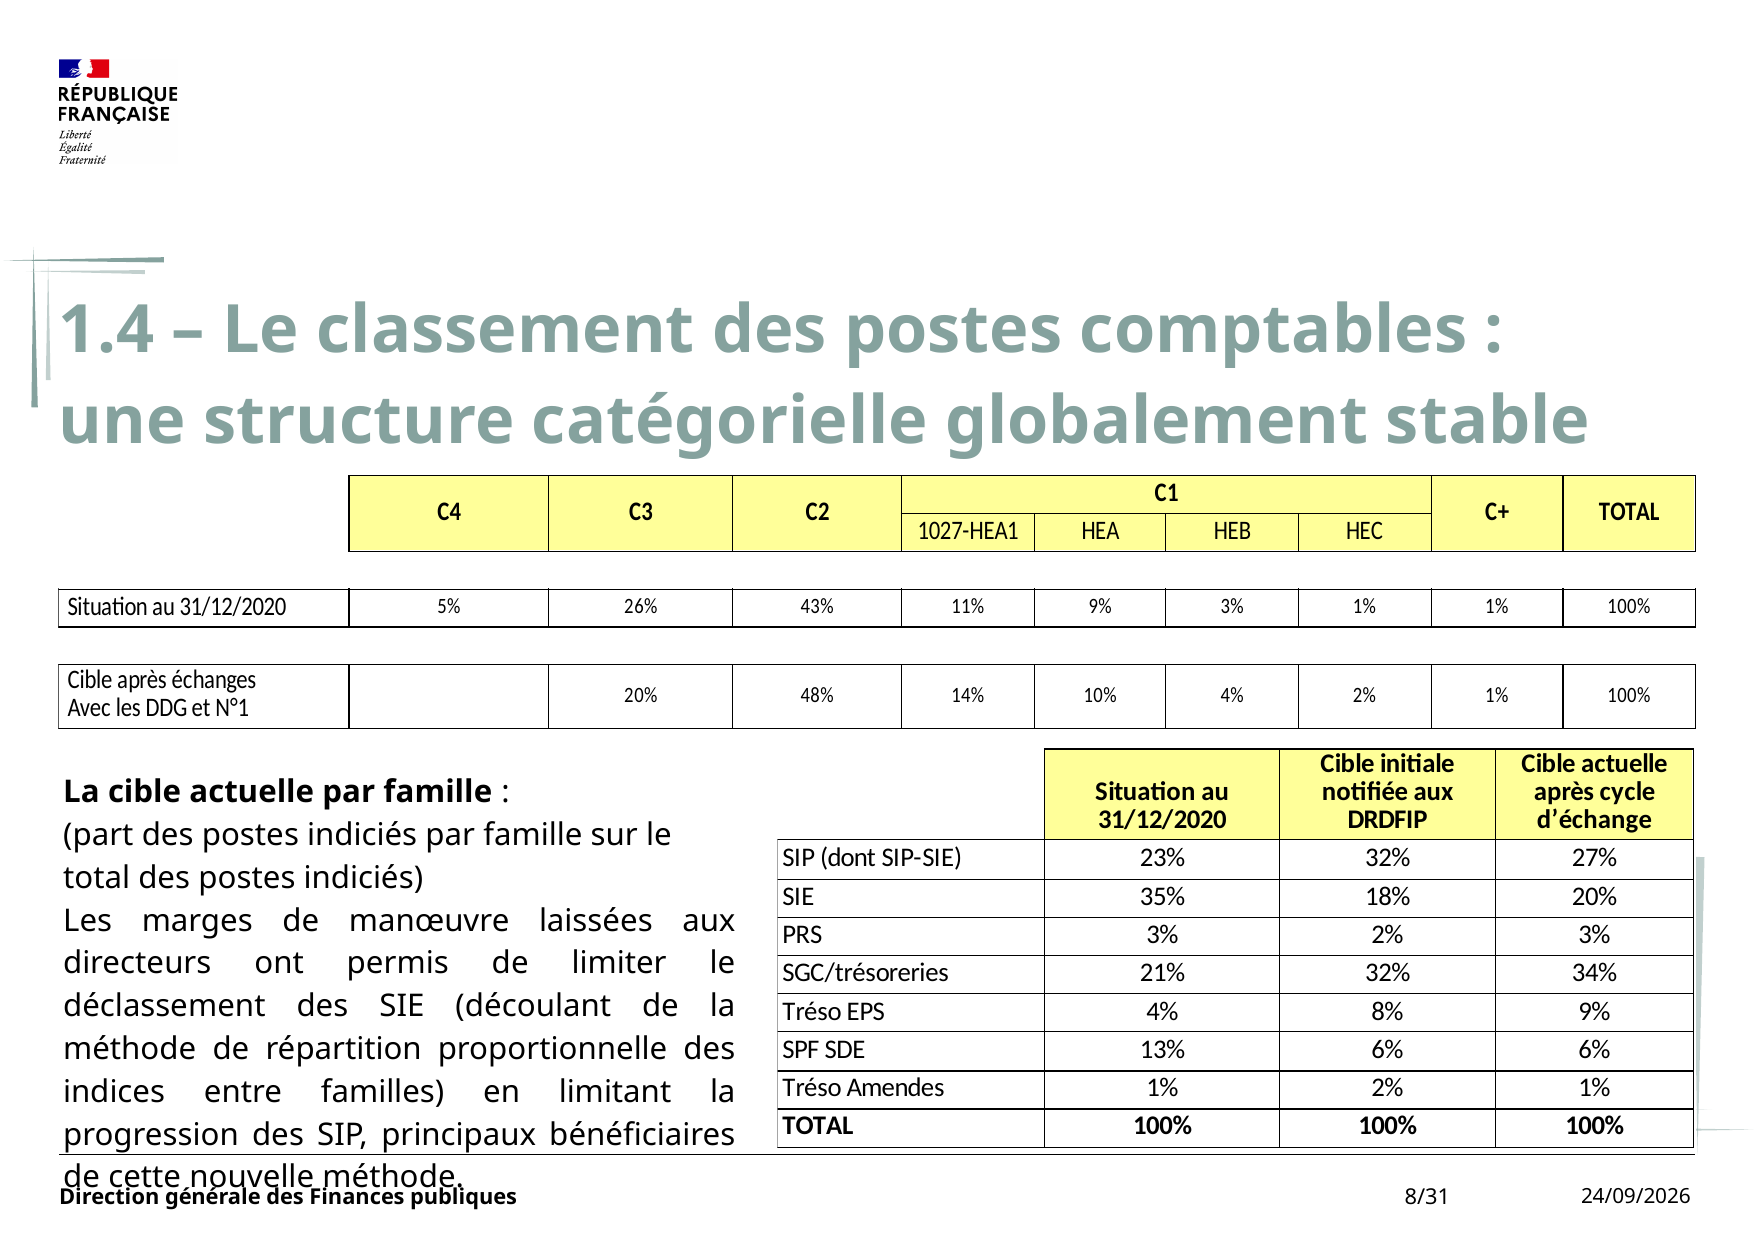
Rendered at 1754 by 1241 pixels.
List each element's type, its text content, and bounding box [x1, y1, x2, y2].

chart [58, 475, 1698, 1150]
text_box La cible actuelle par famille : (part des postes indiciés par famille sur le total des postes indiciés) Les marges de manœuvre laissées aux directeurs ont permis de limiter le déclassement des SIE (découlant de la méthode de répartition proportionnelle des indices entre familles) en limitant la progression des SIP, principaux bénéficiaires de cette nouvelle méthode. [48, 761, 752, 1165]
list 1.4 – Le classement des postes comptables : une structure catégorielle globalement stable [59, 281, 1698, 475]
picture [59, 59, 178, 164]
